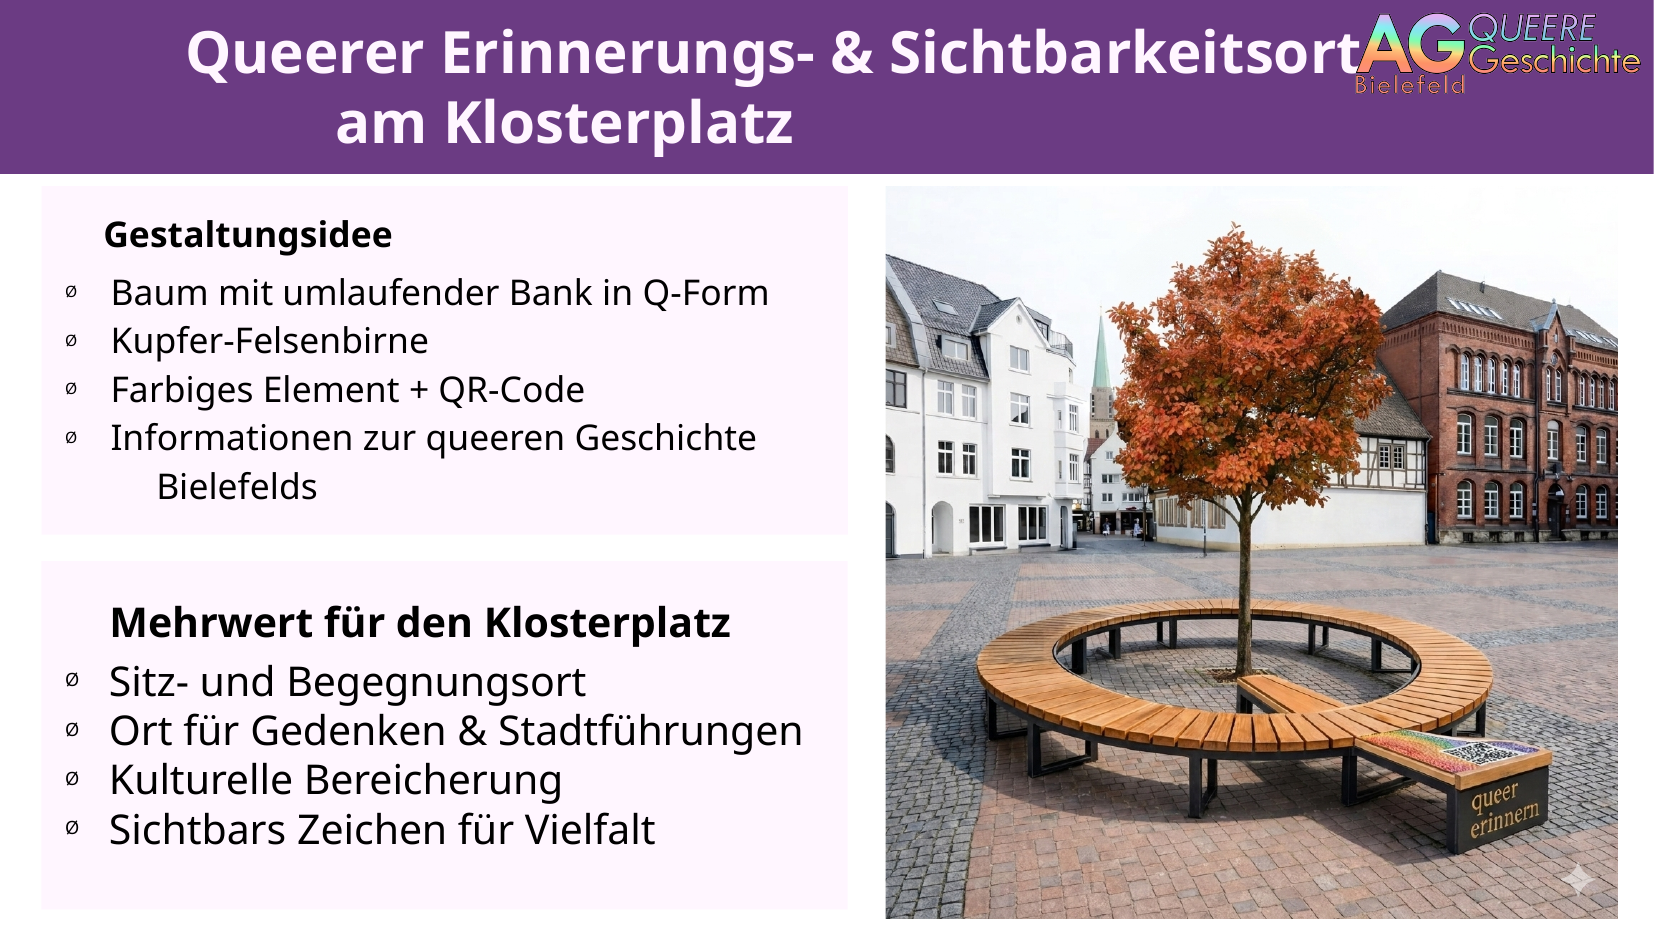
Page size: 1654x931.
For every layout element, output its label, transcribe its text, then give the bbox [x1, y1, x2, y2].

list [885, 186, 1618, 919]
title Queerer Erinnerungs- & Sichtbarkeitsort am Klosterplatz [0, 0, 1654, 174]
picture [1354, 11, 1642, 95]
list Gestaltungsidee Baum mit umlaufender Bank in Q-Form Kupfer-Felsenbirne Farbiges Element + QR-Code Informationen zur queeren Geschichte Bielefelds [41, 186, 848, 535]
list Mehrwert für den Klosterplatz Sitz- und Begegnungsort Ort für Gedenken & Stadtführungen Kulturelle Bereicherung Sichtbars Zeichen für Vielfalt [41, 561, 848, 910]
